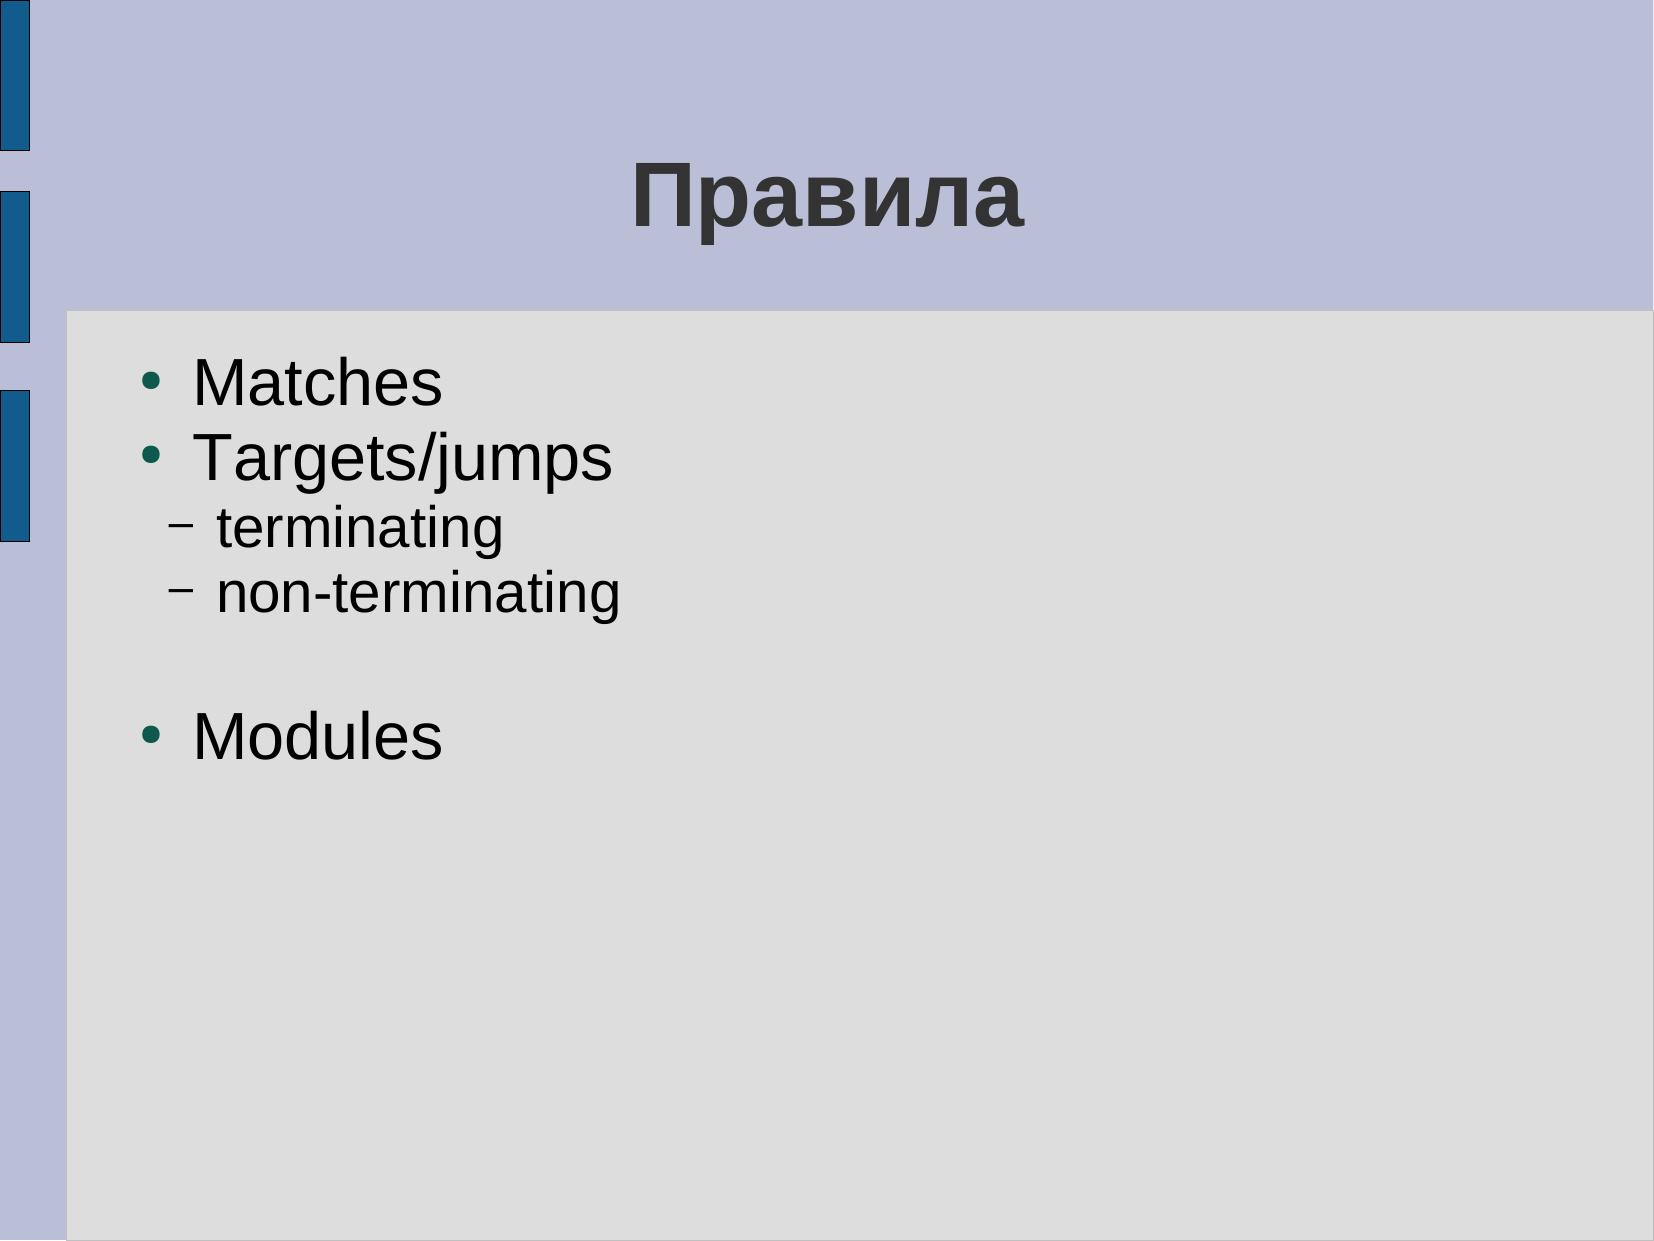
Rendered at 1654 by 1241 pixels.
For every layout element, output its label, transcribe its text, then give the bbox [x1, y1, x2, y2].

list Matches Targets/jumps terminating non-terminating Modules [121, 344, 1534, 1164]
title Правила [121, 91, 1534, 299]
